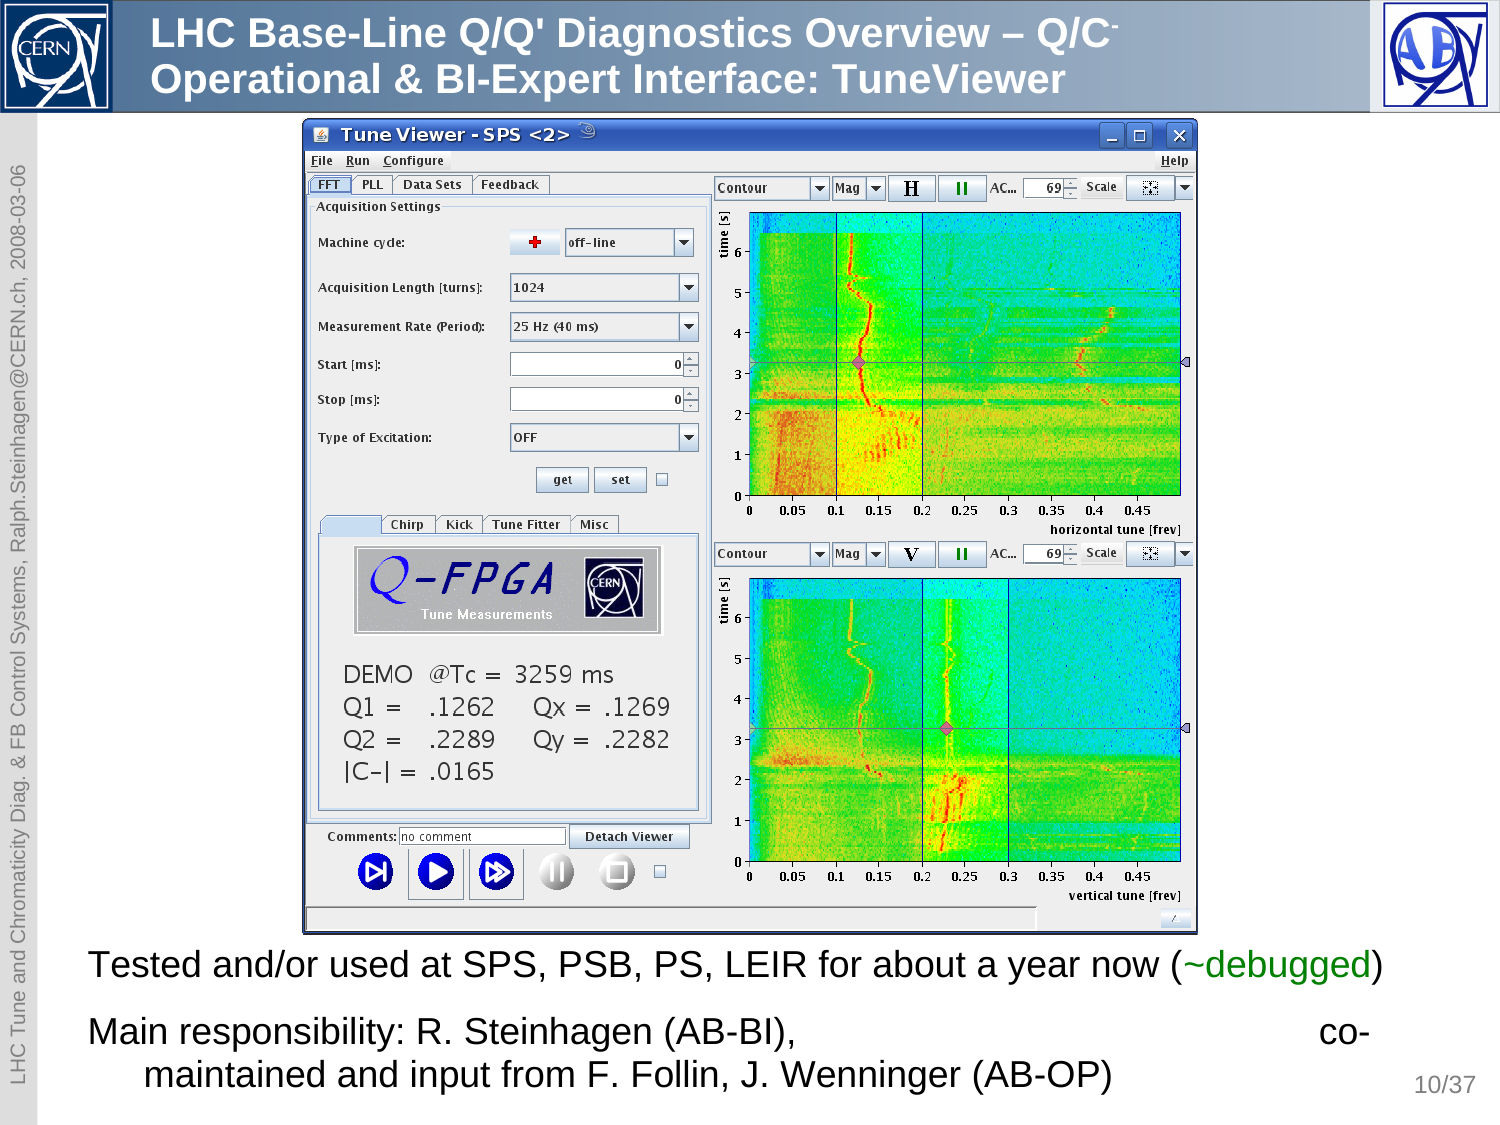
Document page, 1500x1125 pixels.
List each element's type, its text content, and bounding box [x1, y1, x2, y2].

title LHC Base-Line Q/Q' Diagnostics Overview – Q/C- Operational & BI-Expert Interface: TuneViewer [150, 2, 1201, 111]
picture [1382, 1, 1489, 108]
picture [0, 0, 113, 113]
list Tested and/or used at SPS, PSB, PS, LEIR for about a year now (~debugged) Main responsibility: R. Steinhagen (AB-BI), co-maintained and input from F. Follin, J. Wenninger (AB-OP) [87, 942, 1500, 1125]
picture [302, 118, 1198, 936]
